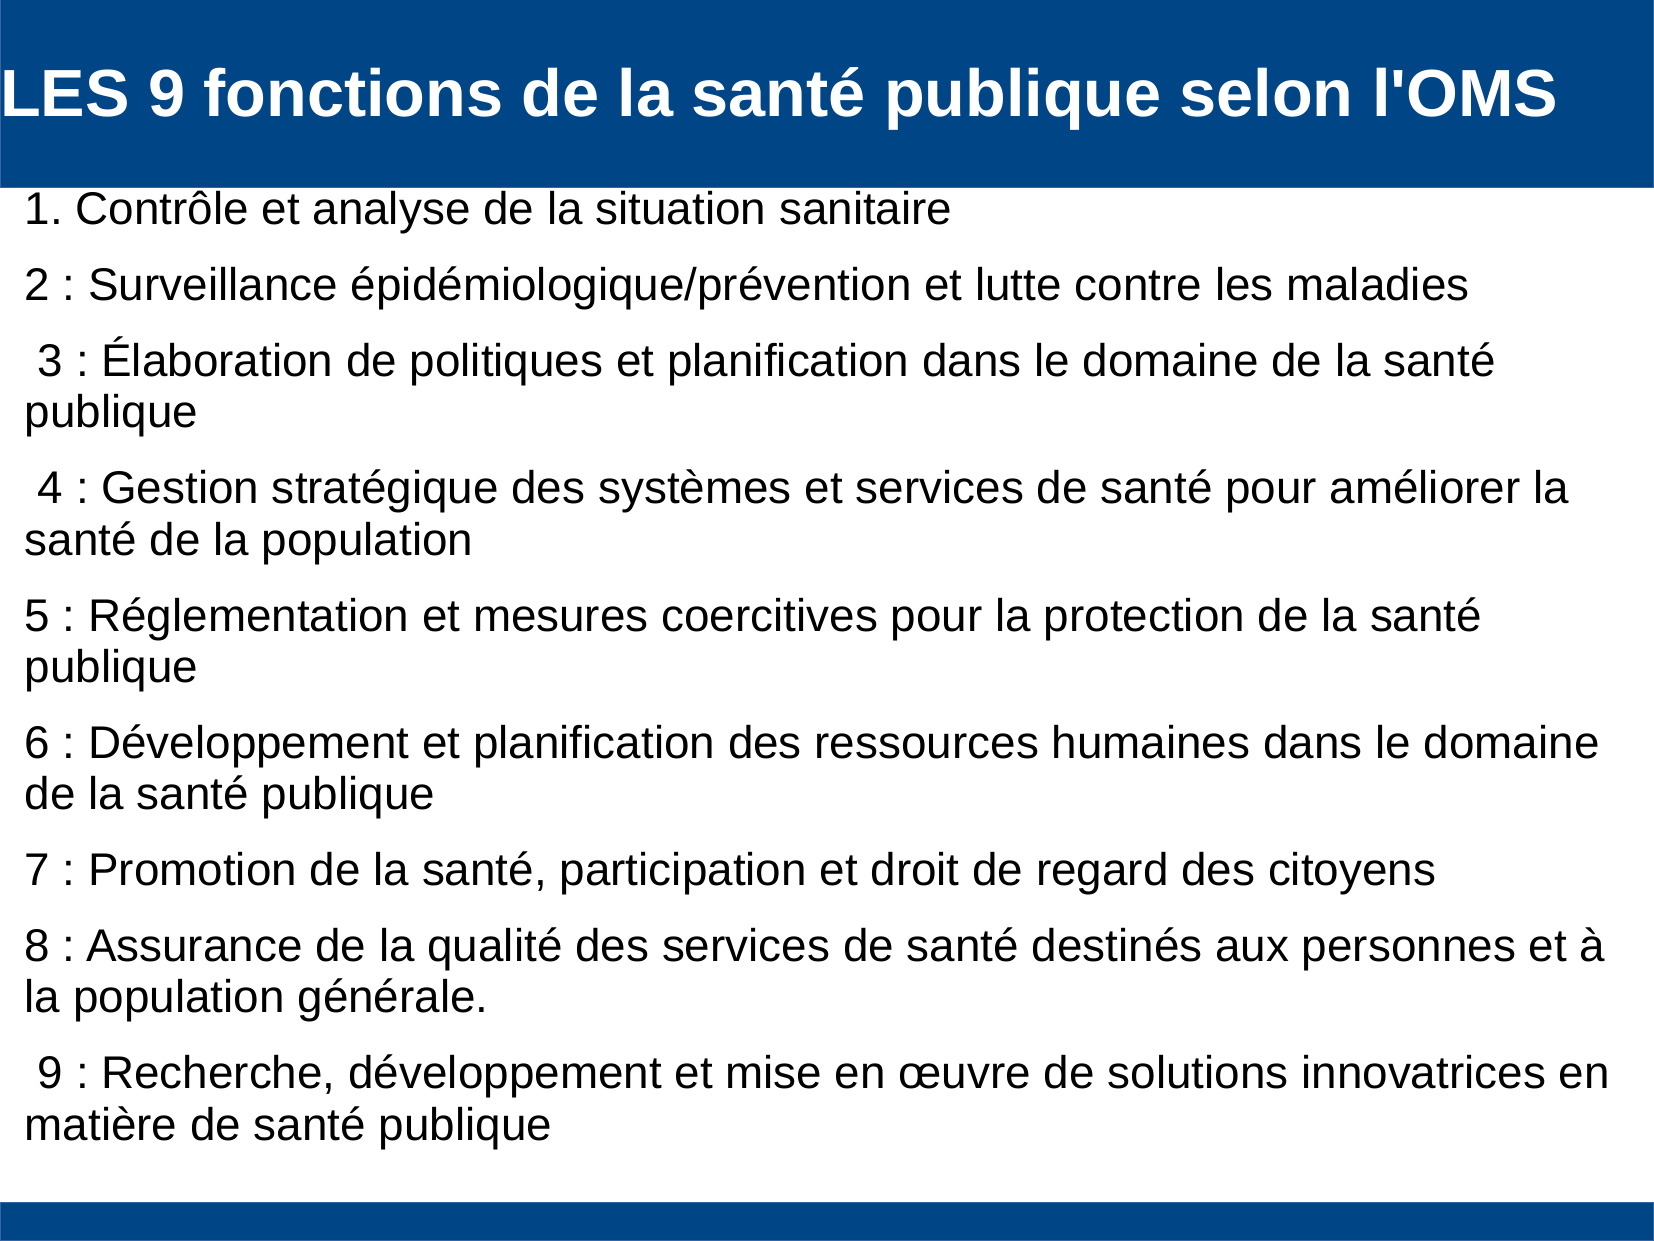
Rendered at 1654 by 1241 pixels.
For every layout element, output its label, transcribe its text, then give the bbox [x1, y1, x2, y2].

title LES 9 fonctions de la santé publique selon l'OMS [0, 0, 1654, 188]
text_box 1. Contrôle et analyse de la situation sanitaire 2 : Surveillance épidémiologique/prévention et lutte contre les maladies 3 : Élaboration de politiques et planification dans le domaine de la santé publique 4 : Gestion stratégique des systèmes et services de santé pour améliorer la santé de la population 5 : Réglementation et mesures coercitives pour la protection de la santé publique 6 : Développement et planification des ressources humaines dans le domaine de la santé publique 7 : Promotion de la santé, participation et droit de regard des citoyens 8 : Assurance de la qualité des services de santé destinés aux personnes et à la population générale. 9 : Recherche, développement et mise en œuvre de solutions innovatrices en matière de santé publique [10, 175, 1654, 1158]
